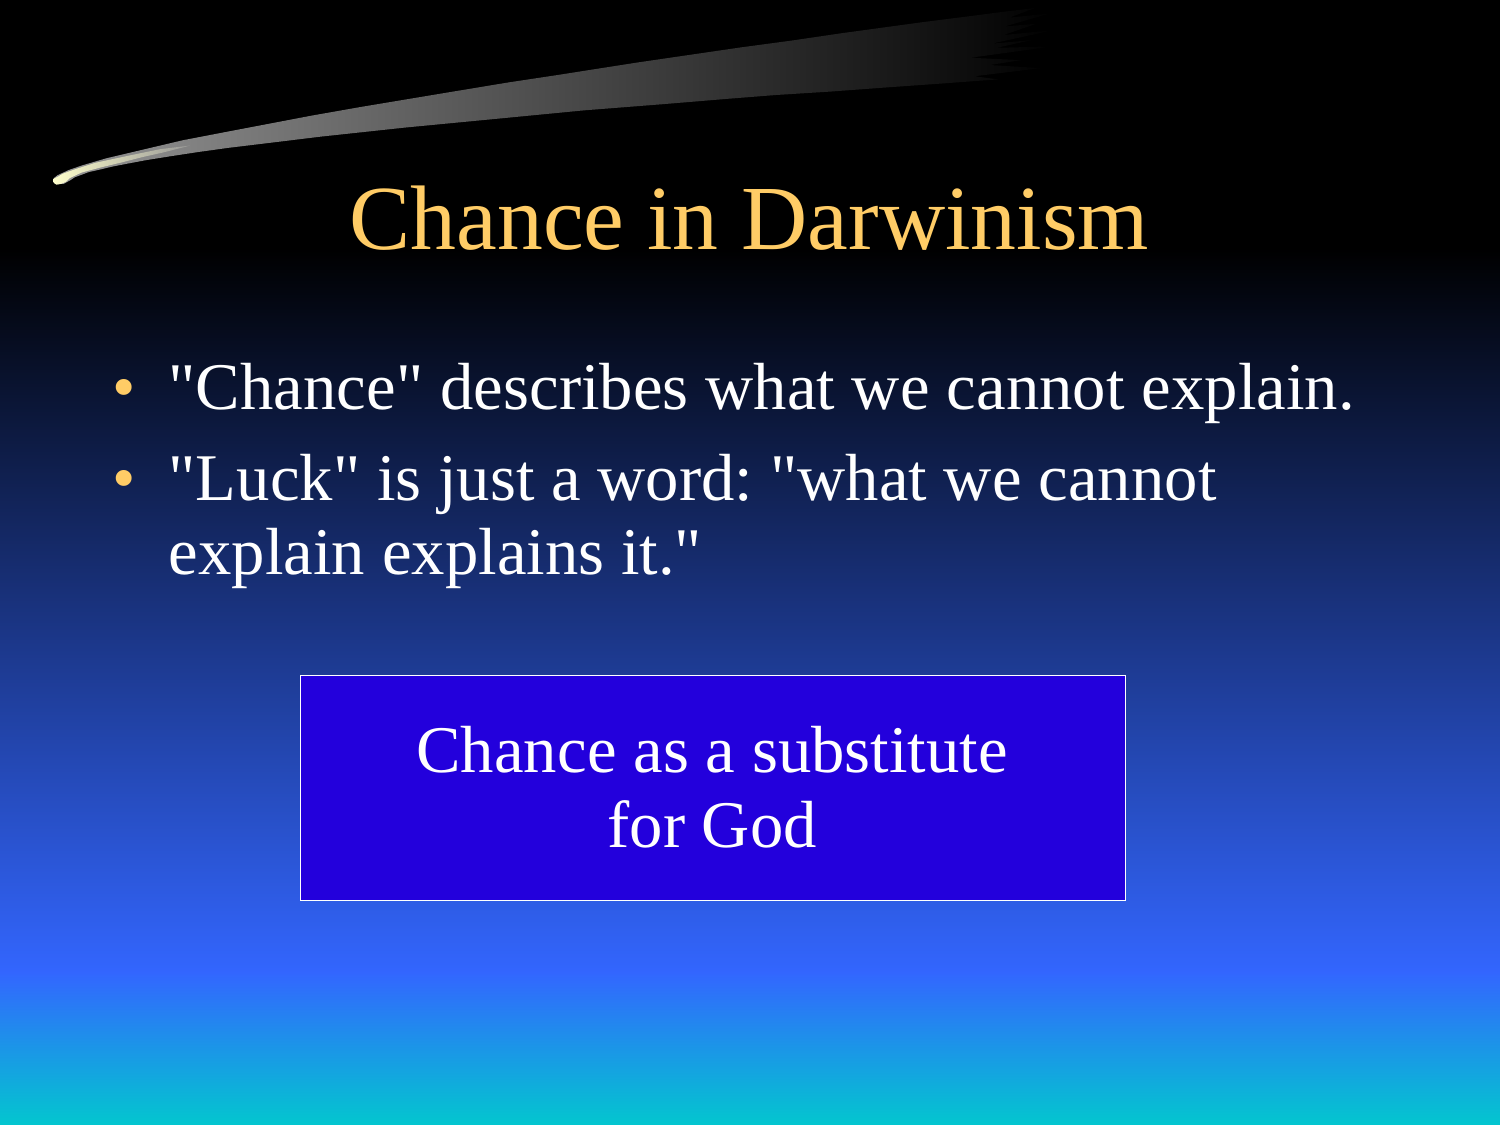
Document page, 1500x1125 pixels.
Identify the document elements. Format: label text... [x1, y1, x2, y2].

list "Chance" describes what we cannot explain. "Luck" is just a word: "what we cannot explain explains it." [112, 350, 1388, 601]
text_box Chance as a substitute for God [300, 675, 1126, 901]
title Chance in Darwinism [112, 124, 1388, 313]
